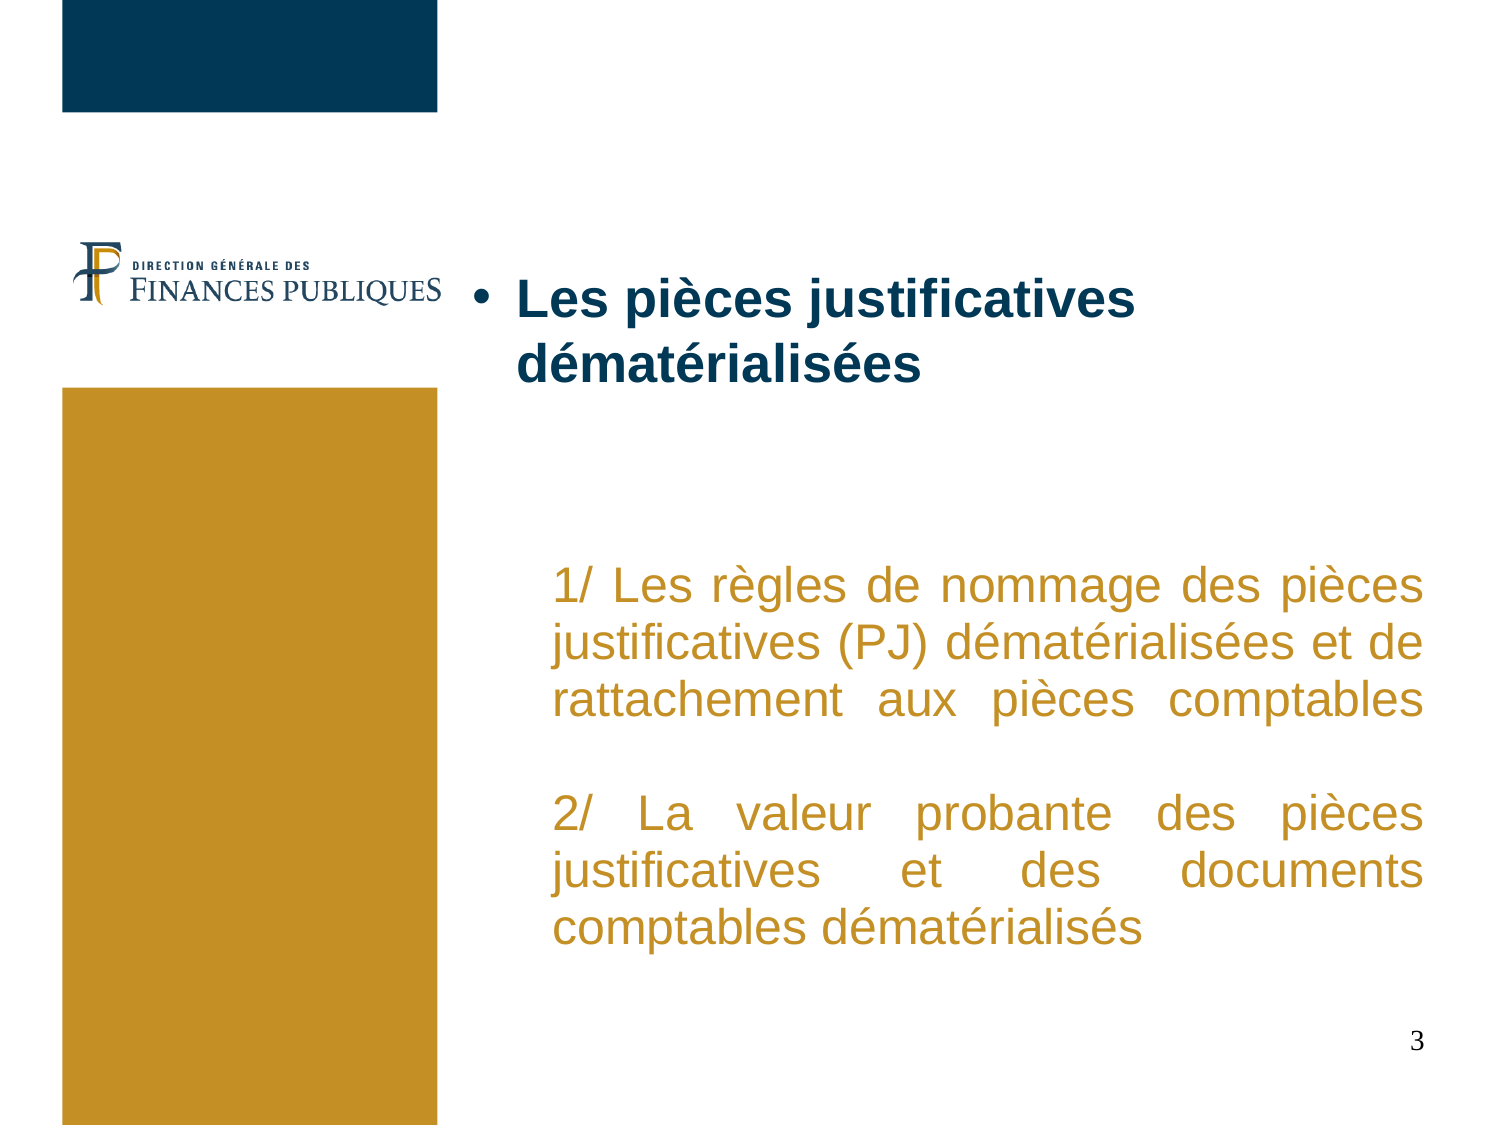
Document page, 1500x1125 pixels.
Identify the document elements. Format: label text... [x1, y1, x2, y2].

list Les pièces justificatives dématérialisées [472, 263, 1395, 916]
title 1/ Les règles de nommage des pièces justificatives (PJ) dématérialisées et de rattachement aux pièces comptables 2/ La valeur probante des pièces justificatives et des documents comptables dématérialisés [537, 547, 1440, 966]
picture [50, 219, 463, 328]
